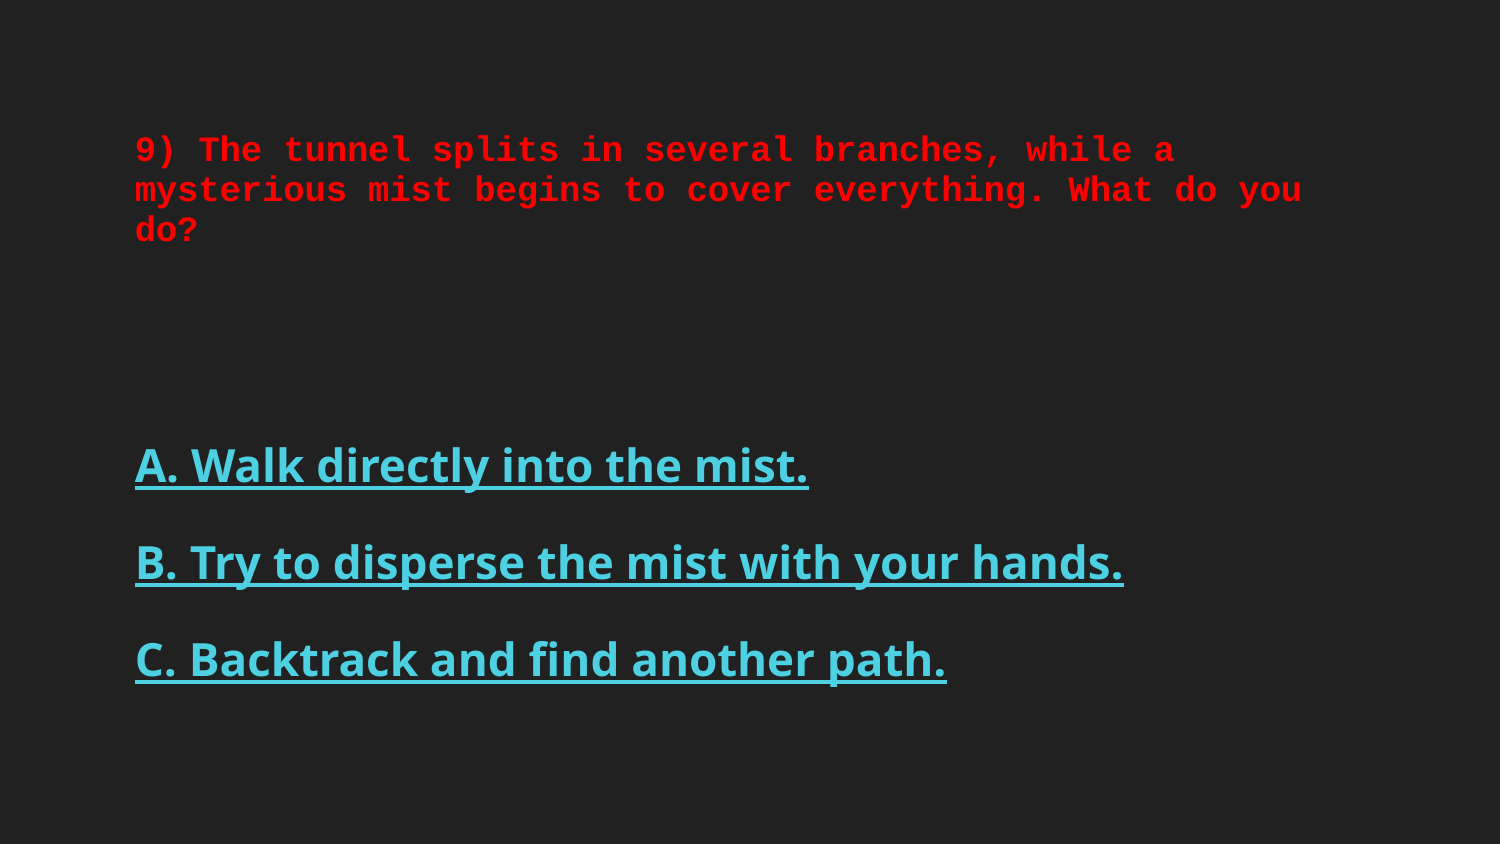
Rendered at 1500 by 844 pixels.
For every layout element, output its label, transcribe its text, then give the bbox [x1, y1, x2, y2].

list A. Walk directly into the mist. B. Try to disperse the mist with your hands. C. Backtrack and find another path. [119, 409, 1348, 738]
title 9) The tunnel splits in several branches, while a mysterious mist begins to cover everything. What do you do? [119, 116, 1401, 391]
